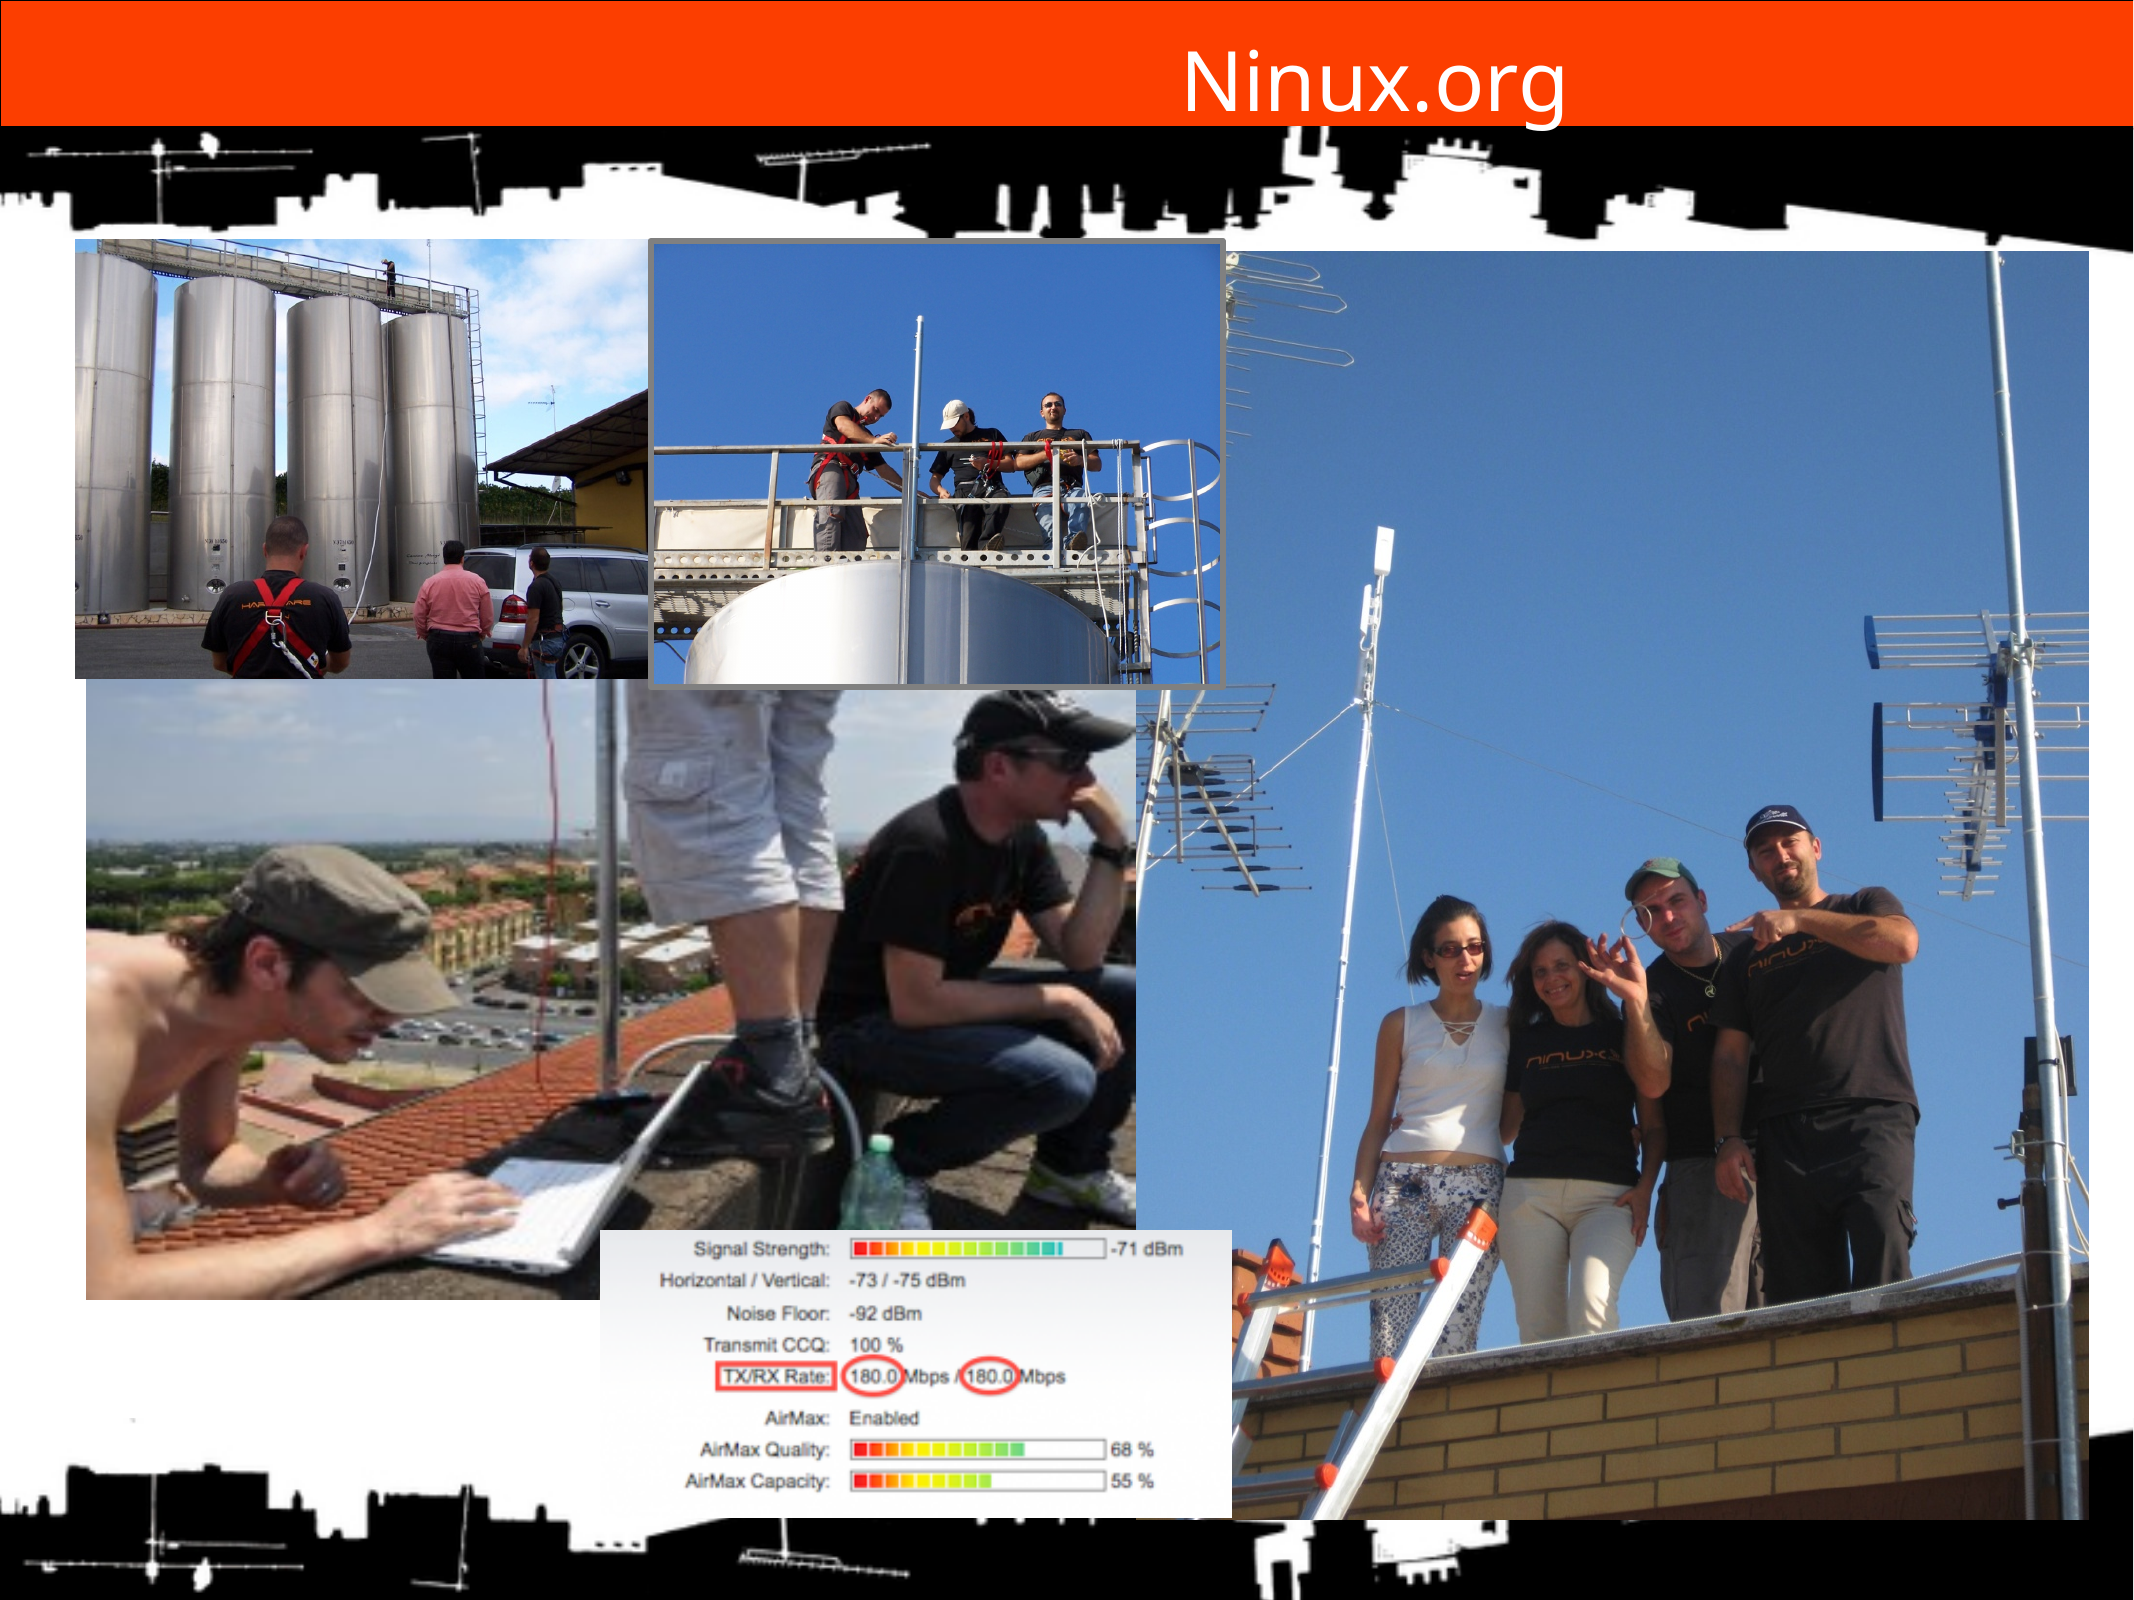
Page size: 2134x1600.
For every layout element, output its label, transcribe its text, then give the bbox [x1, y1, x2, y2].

picture [0, 126, 2134, 1600]
title Ninux.org [700, 16, 2051, 139]
